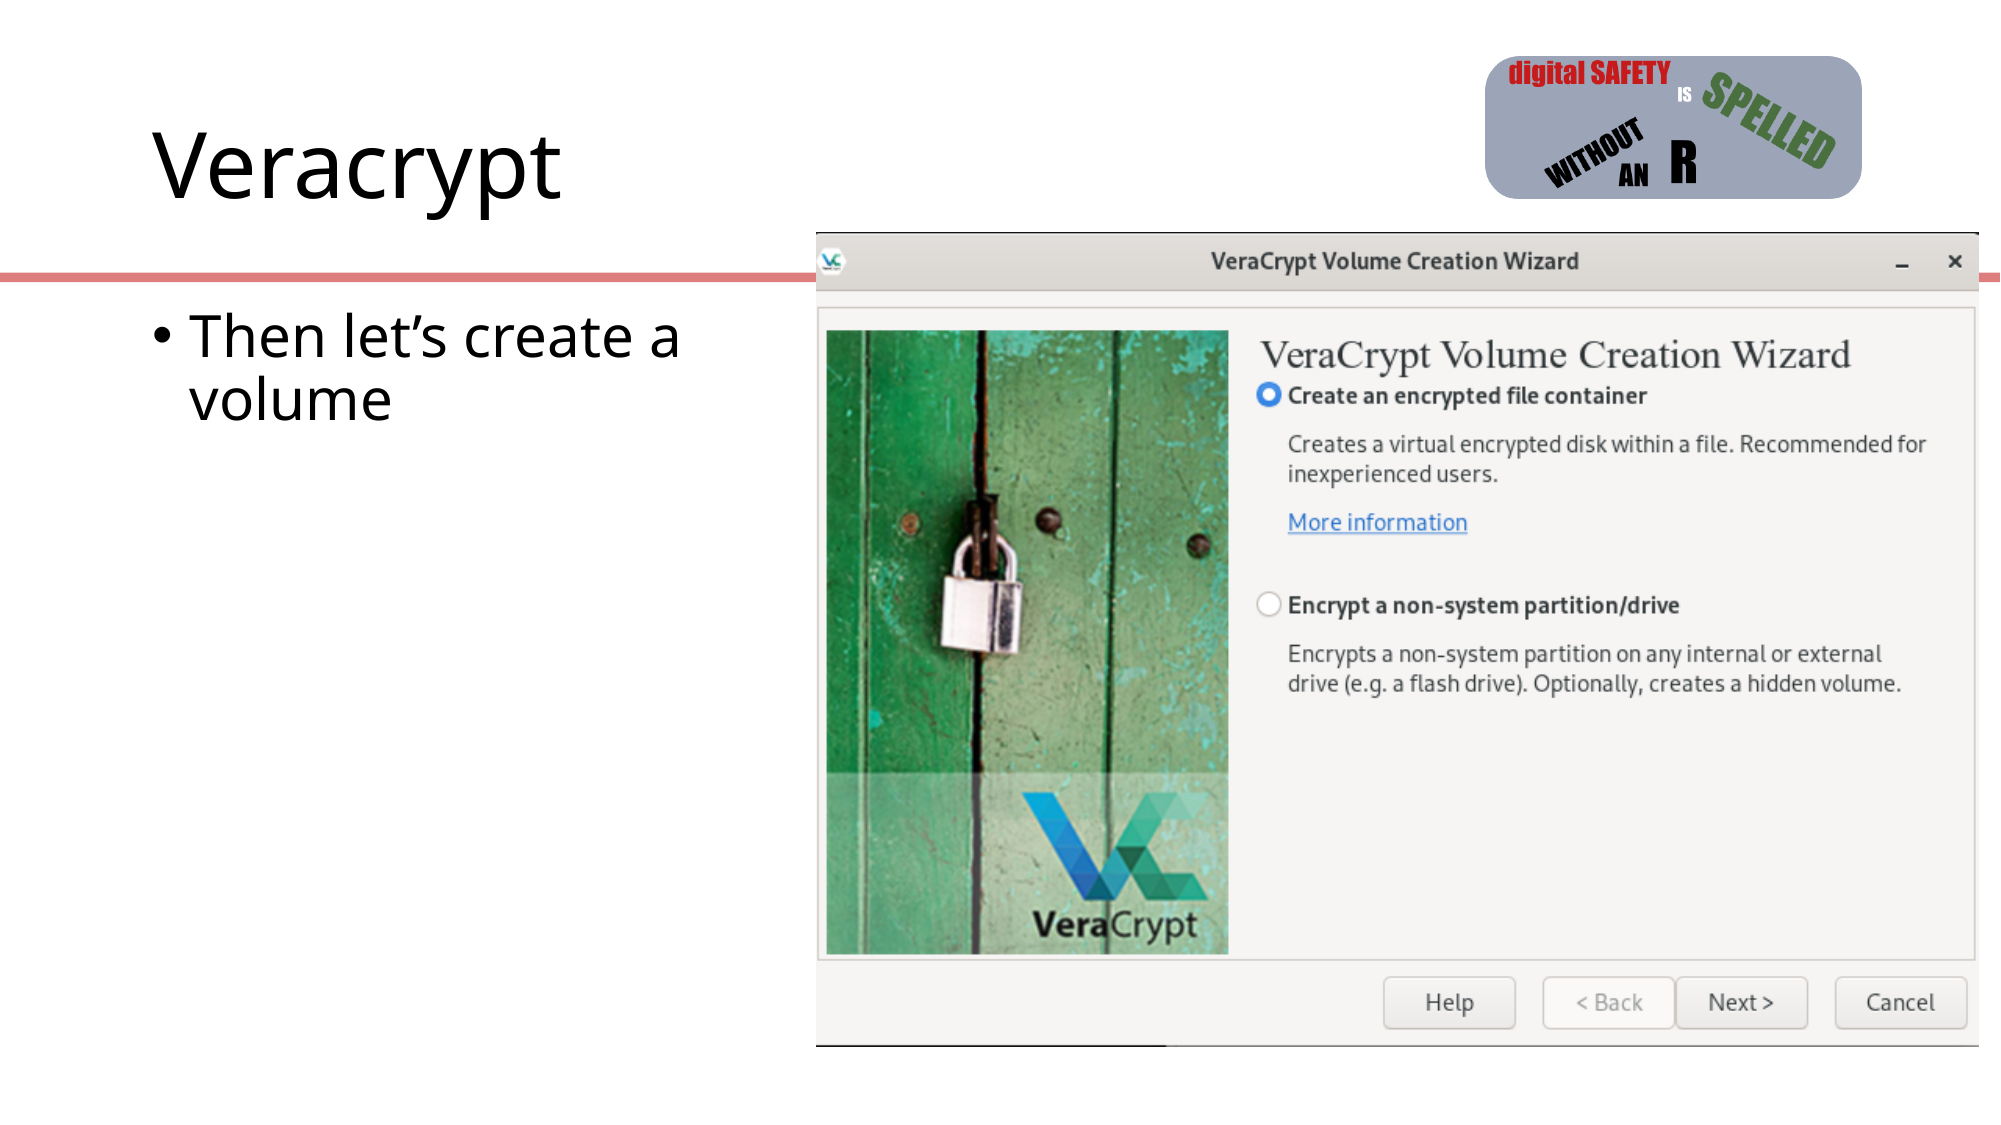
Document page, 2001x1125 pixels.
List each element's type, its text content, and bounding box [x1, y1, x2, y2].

picture [816, 232, 1979, 1047]
list Then let’s create a volume [137, 299, 816, 1014]
title Veracrypt [137, 59, 1863, 278]
